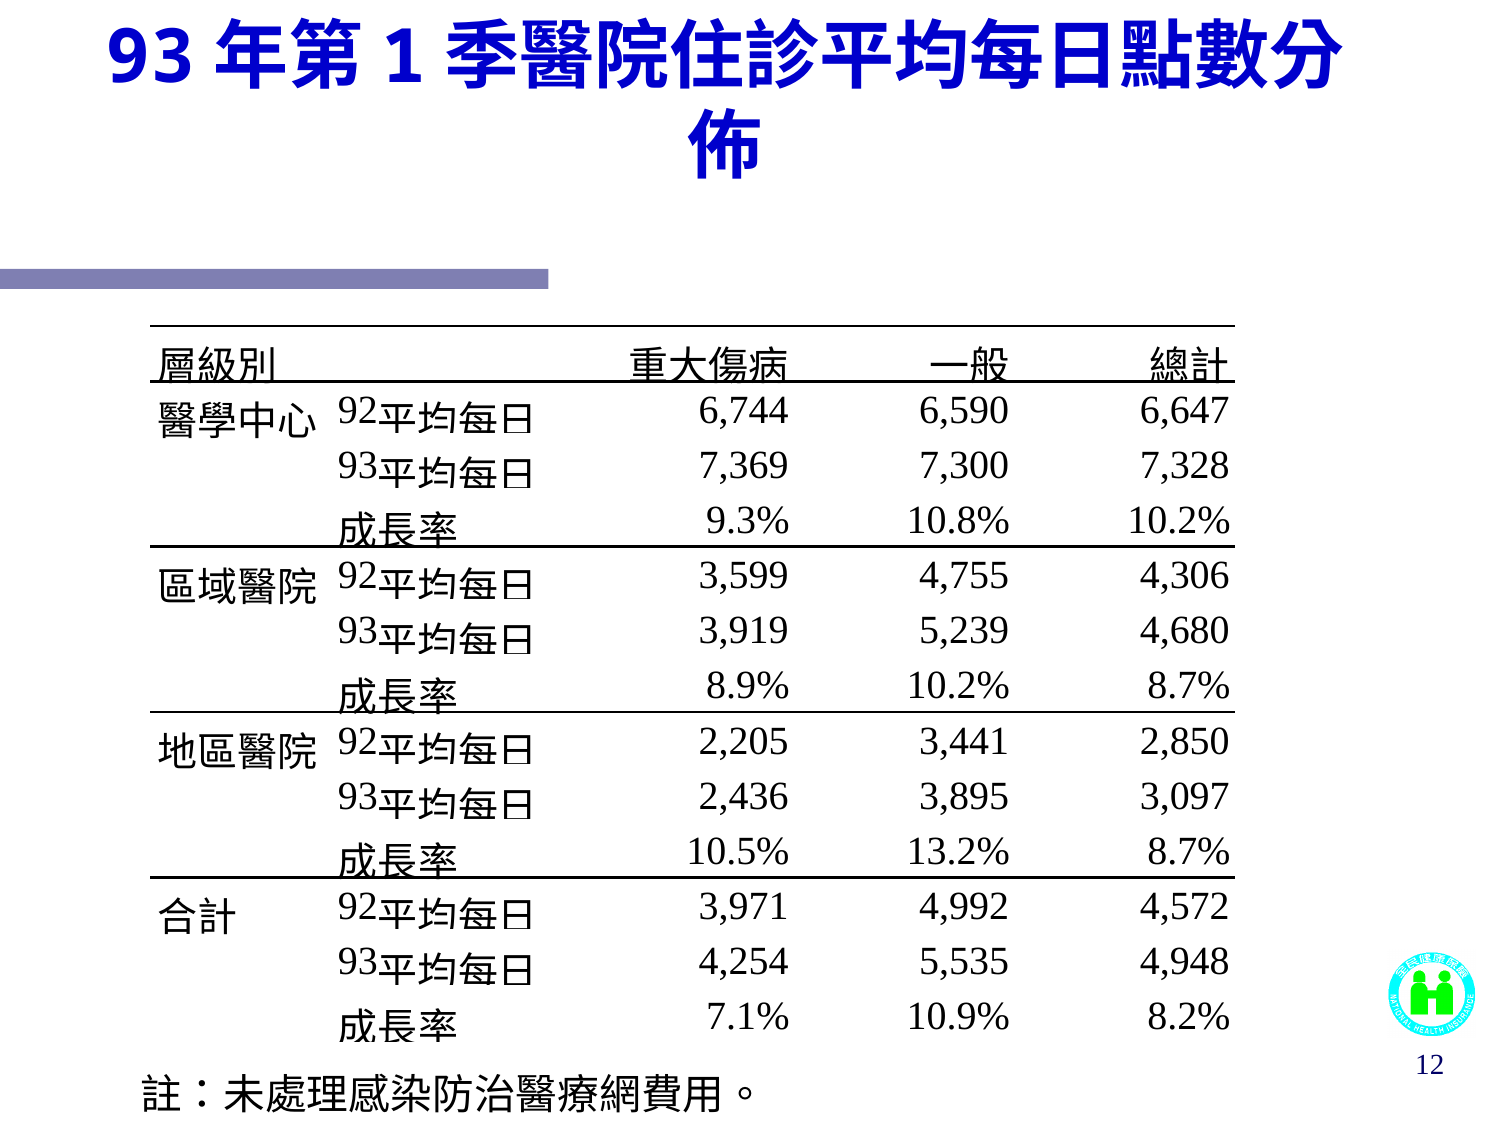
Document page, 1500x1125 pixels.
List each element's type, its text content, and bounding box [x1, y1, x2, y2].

title 93年第1季醫院住診平均每日點數分佈 [87, 0, 1363, 188]
text_box [1400, 1037, 1476, 1125]
text_box 註：未處理感染防治醫療網費用。 [125, 1059, 901, 1125]
chart [150, 324, 1238, 1045]
